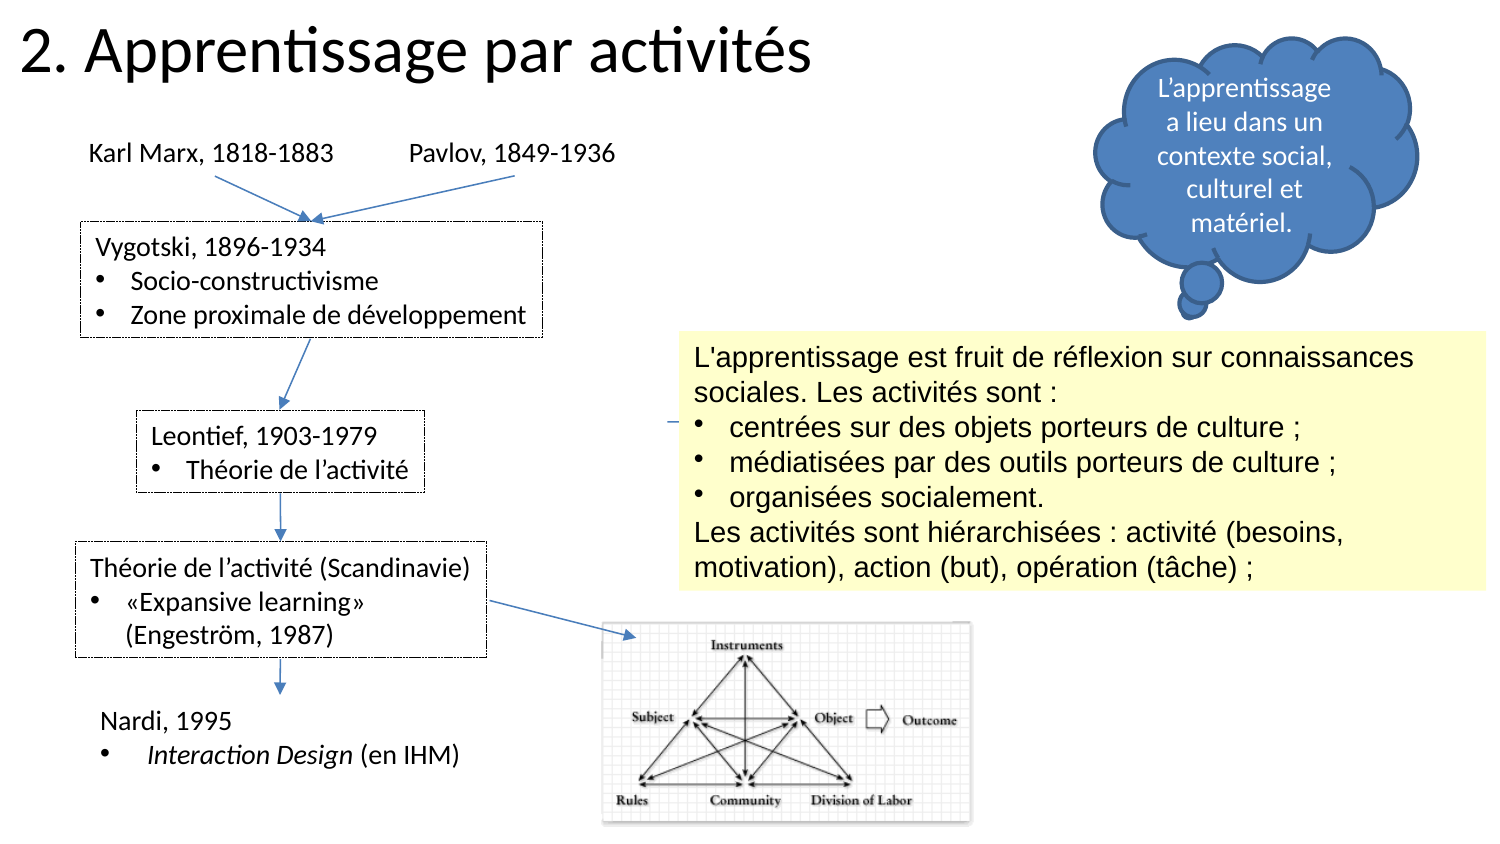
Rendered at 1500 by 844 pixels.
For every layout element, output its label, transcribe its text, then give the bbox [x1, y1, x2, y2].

text_box Vygotski, 1896-1934 Socio-constructivisme Zone proximale de développement [80, 221, 543, 338]
text_box L'apprentissage est fruit de réflexion sur connaissances sociales. Les activités sont : centrées sur des objets porteurs de culture ; médiatisées par des outils porteurs de culture ; organisées socialement. Les activités sont hiérarchisées : activité (besoins, motivation), action (but), opération (tâche) ; [679, 331, 1487, 591]
text_box Pavlov, 1849-1936 [394, 126, 637, 176]
text_box Théorie de l’activité (Scandinavie) «Expansive learning» (Engeström, 1987) [75, 541, 487, 658]
text_box Karl Marx, 1818-1883 [74, 126, 356, 176]
picture [600, 620, 975, 827]
title 2. Apprentissage par activités [4, 15, 1102, 144]
text_box Leontief, 1903-1979 Théorie de l’activité [136, 410, 425, 493]
text_box L’apprentissage a lieu dans un contexte social, culturel et matériel. [1095, 38, 1418, 319]
text_box Nardi, 1995 Interaction Design (en IHM) [85, 695, 476, 778]
